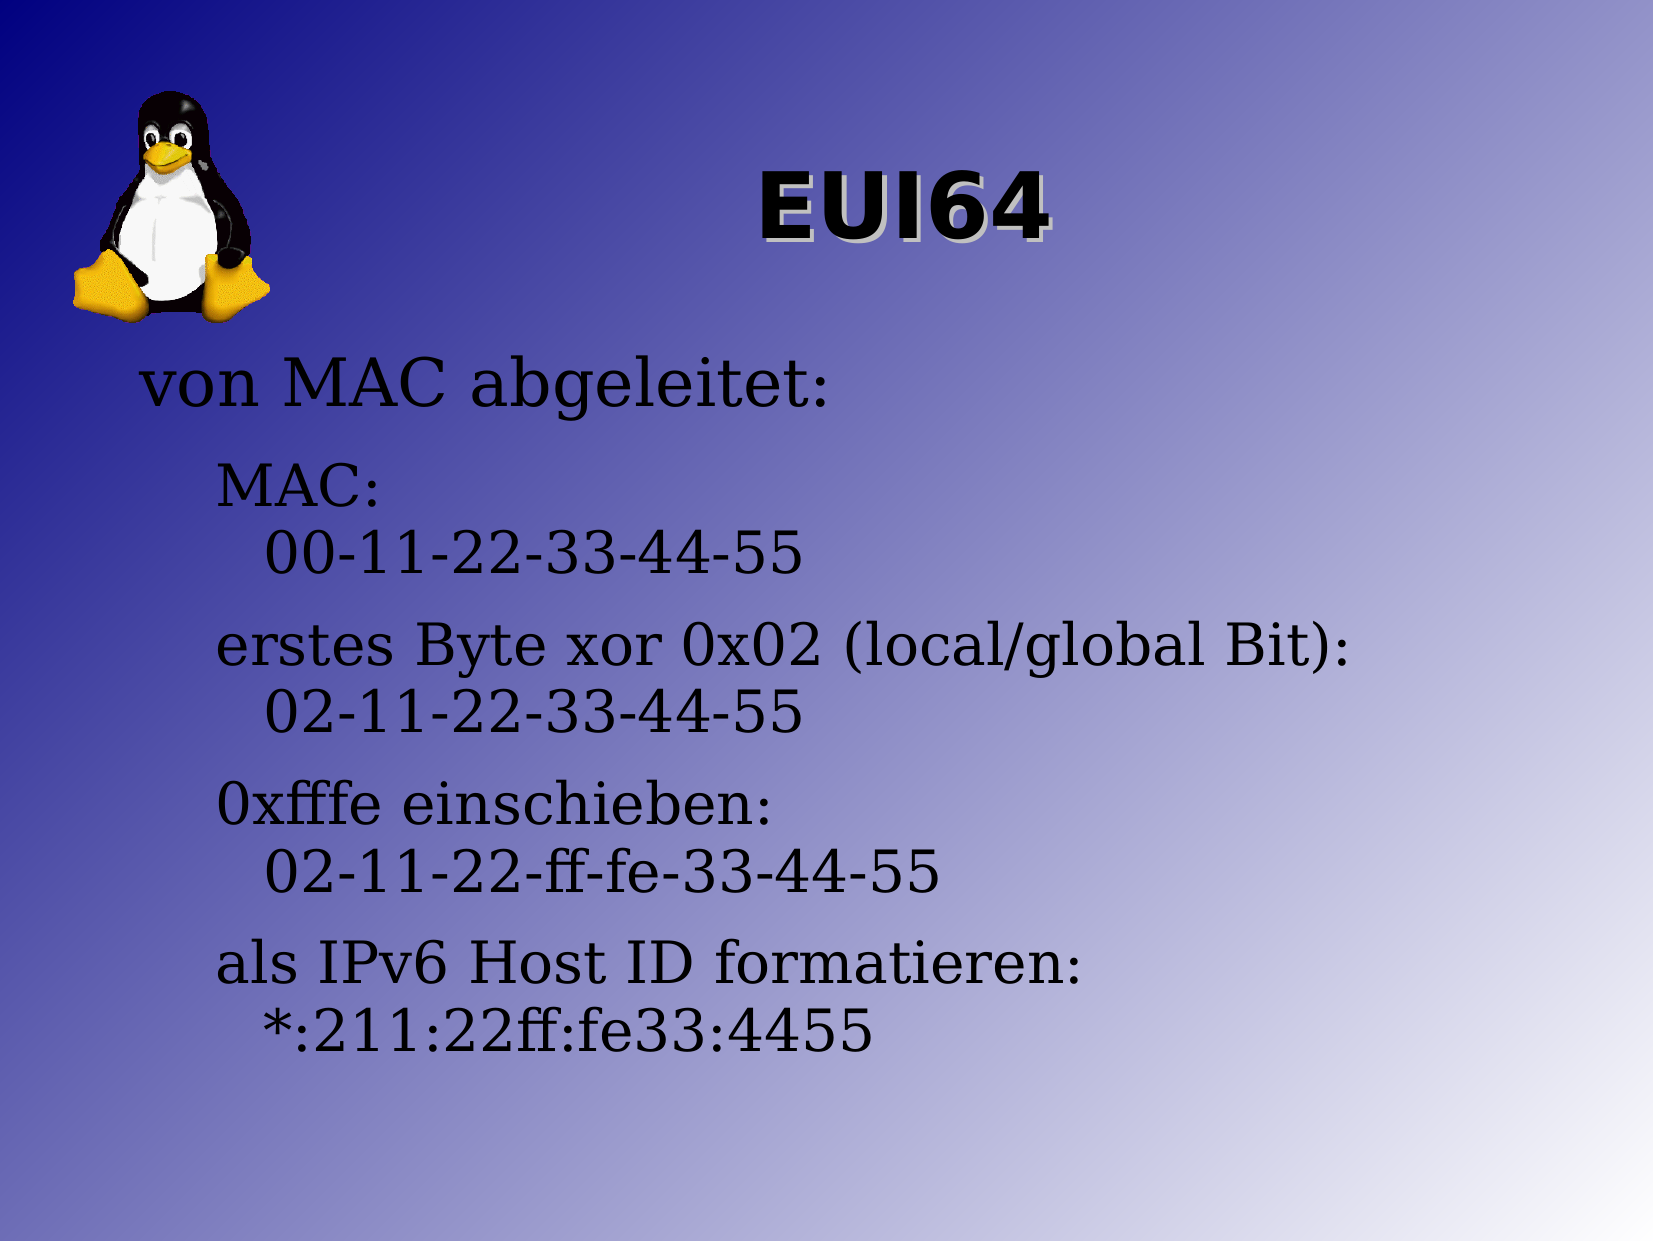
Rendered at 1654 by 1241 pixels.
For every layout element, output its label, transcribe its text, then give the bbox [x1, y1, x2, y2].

title EUI64 [274, 102, 1533, 311]
picture [73, 91, 270, 323]
list von MAC abgeleitet: MAC: 00-11-22-33-44-55 erstes Byte xor 0x02 (local/global Bit): 02-11-22-33-44-55 0xfffe einschieben: 02-11-22-ff-fe-33-44-55 als IPv6 Host ID formatieren: *:211:22ff:fe33:4455 [121, 344, 1533, 1127]
